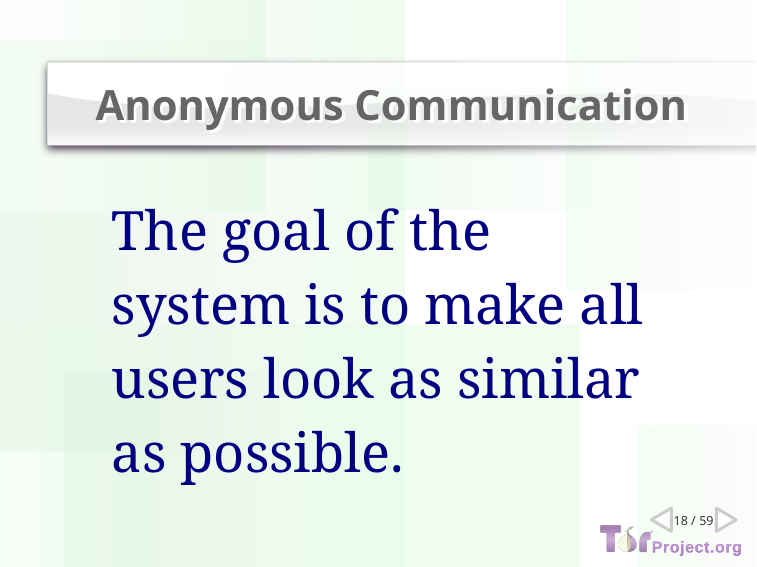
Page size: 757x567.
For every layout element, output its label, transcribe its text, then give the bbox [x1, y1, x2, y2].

picture [0, 0, 757, 567]
text_box The goal of the system is to make all users look as similar as possible. [0, 167, 756, 513]
text_box Anonymous Communication [80, 61, 679, 146]
